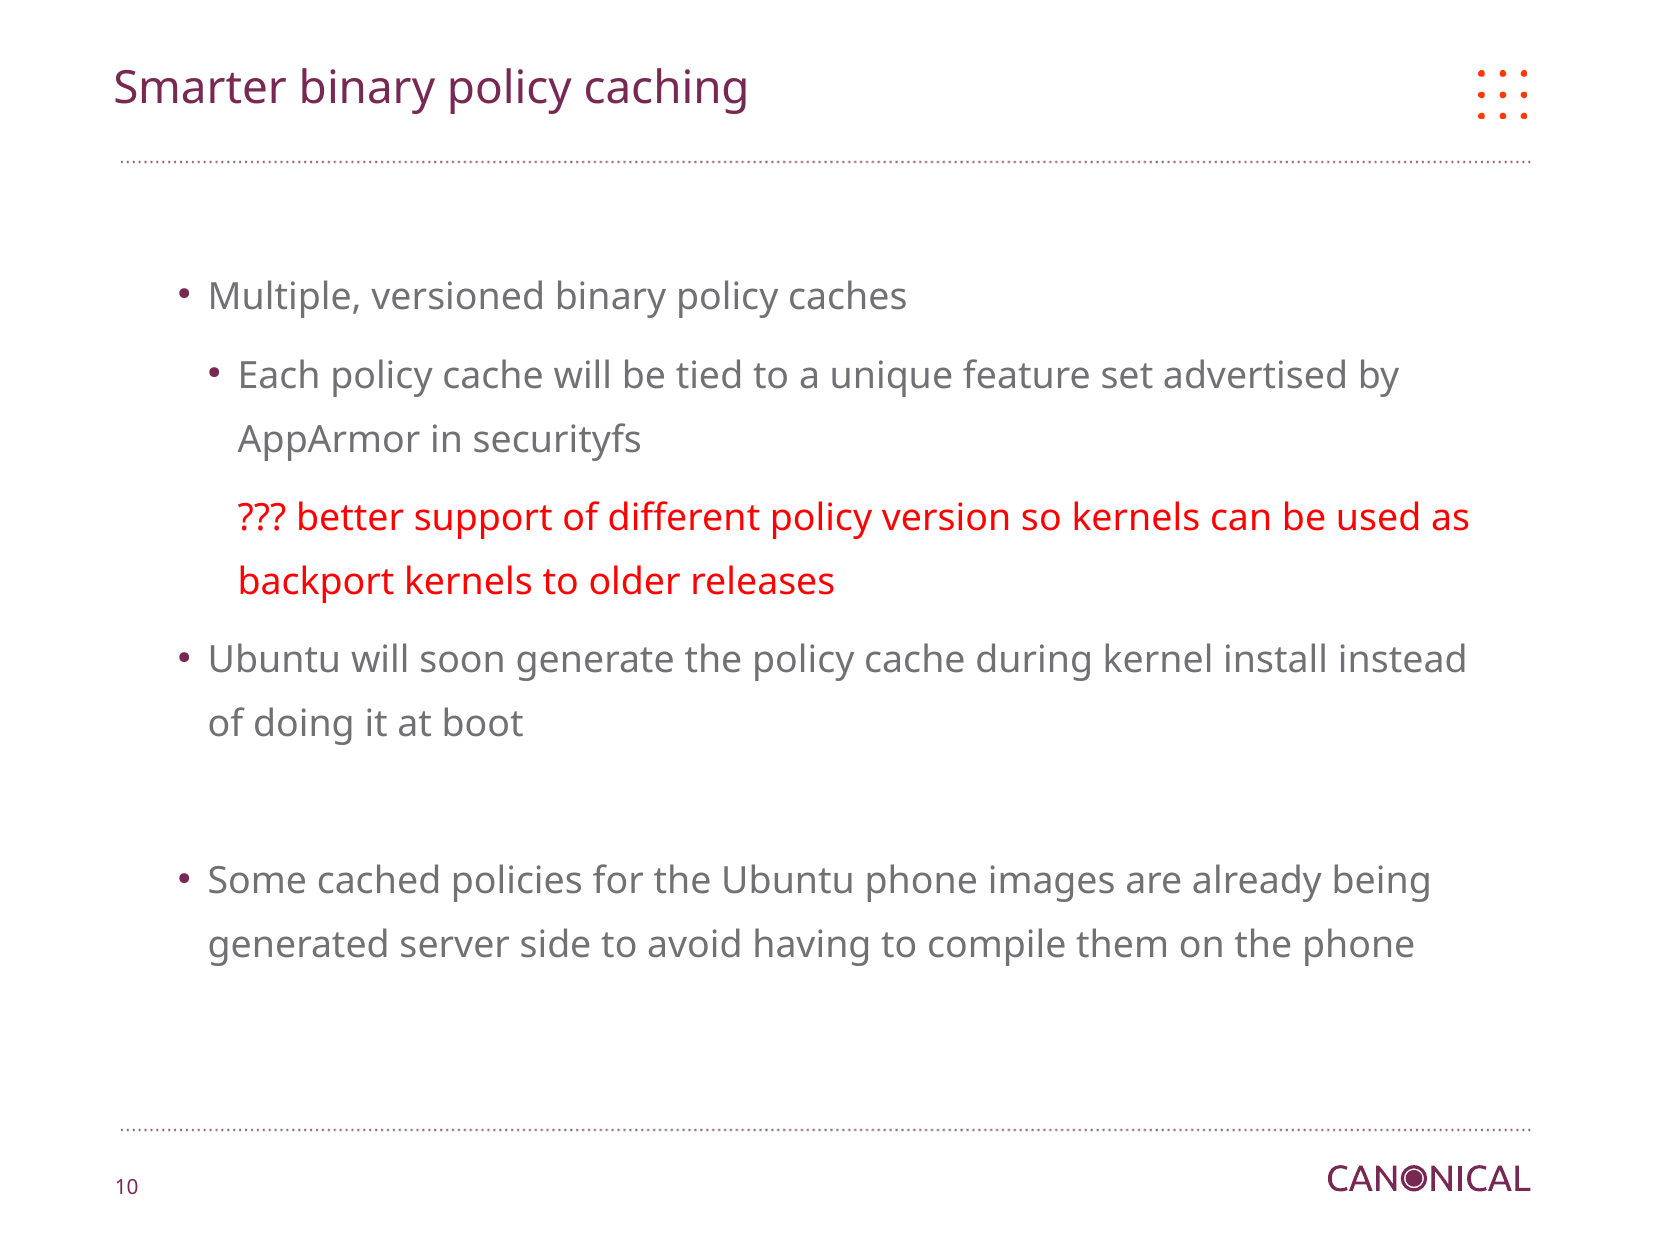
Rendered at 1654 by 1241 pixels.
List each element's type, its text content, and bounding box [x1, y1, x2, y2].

picture [1478, 70, 1527, 119]
list Multiple, versioned binary policy caches Each policy cache will be tied to a unique feature set advertised by AppArmor in securityfs ??? better support of different policy version so kernels can be used as backport kernels to older releases Ubuntu will soon generate the policy cache during kernel install instead of doing it at boot Some cached policies for the Ubuntu phone images are already being generated server side to avoid having to compile them on the phone [147, 256, 1506, 977]
title Smarter binary policy caching [113, 59, 1382, 112]
picture [111, 159, 1533, 166]
picture [111, 1127, 1533, 1134]
